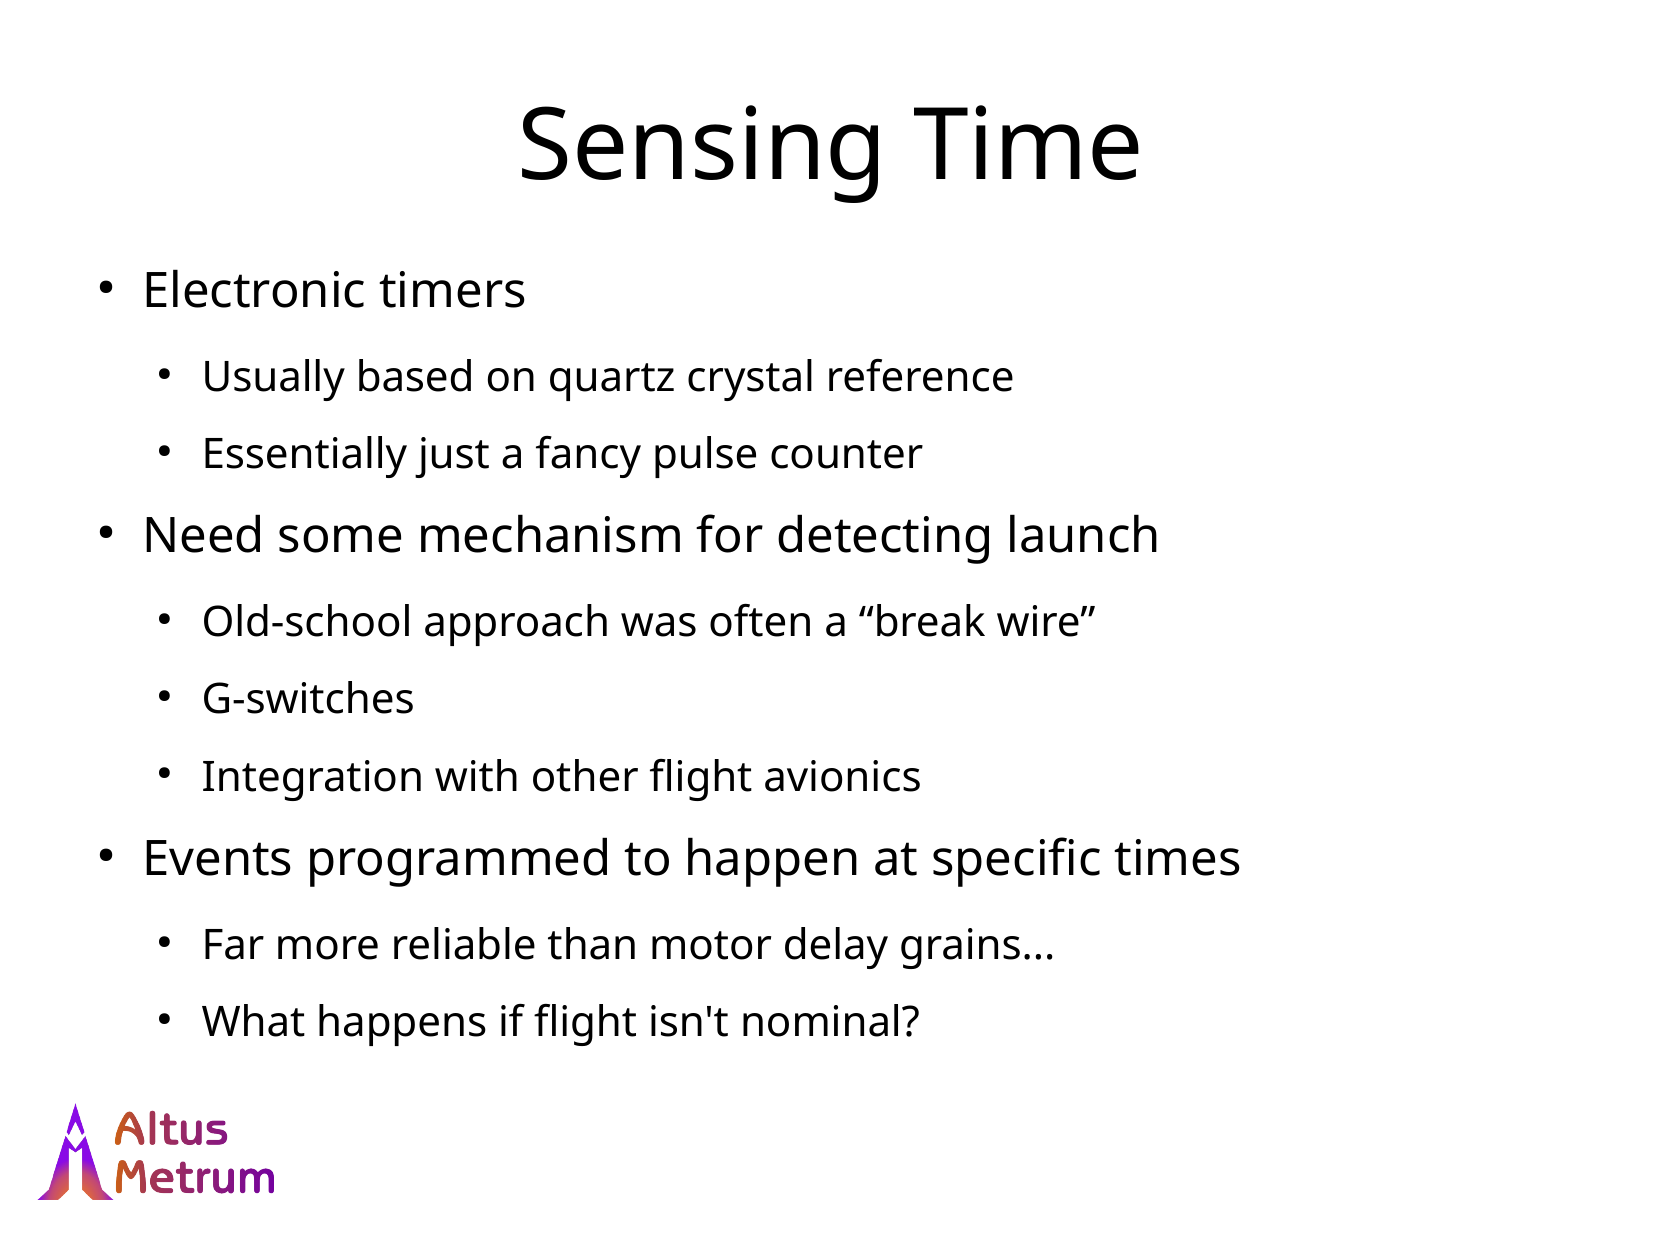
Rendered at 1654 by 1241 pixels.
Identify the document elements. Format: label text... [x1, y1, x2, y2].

picture [37, 1103, 274, 1200]
list Electronic timers Usually based on quartz crystal reference Essentially just a fancy pulse counter Need some mechanism for detecting launch Old-school approach was often a “break wire” G-switches Integration with other flight avionics Events programmed to happen at specific times Far more reliable than motor delay grains... What happens if flight isn't nominal? [82, 254, 1571, 1059]
title Sensing Time [86, 55, 1576, 226]
